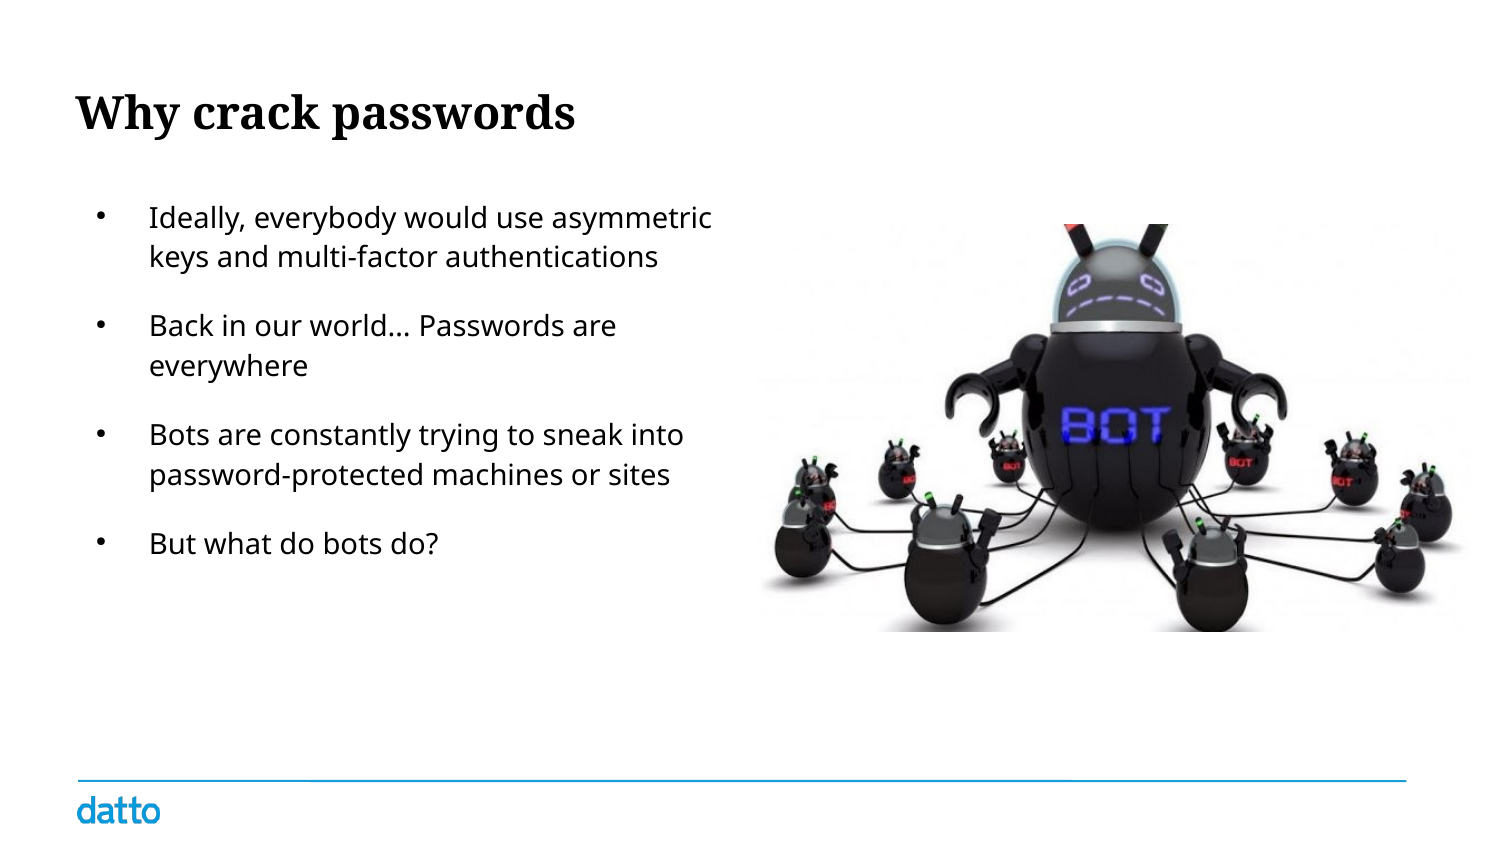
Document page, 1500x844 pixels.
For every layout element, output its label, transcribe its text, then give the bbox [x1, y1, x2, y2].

picture [758, 224, 1471, 632]
picture [77, 796, 91, 808]
picture [95, 796, 133, 824]
picture [82, 808, 91, 819]
picture [136, 796, 160, 824]
picture [146, 808, 156, 819]
list Ideally, everybody would use asymmetric keys and multi-factor authentications Back in our world… Passwords are everywhere Bots are constantly trying to sneak into password-protected machines or sites But what do bots do? [78, 197, 736, 687]
title Why crack passwords [75, 51, 1404, 172]
picture [122, 808, 133, 824]
